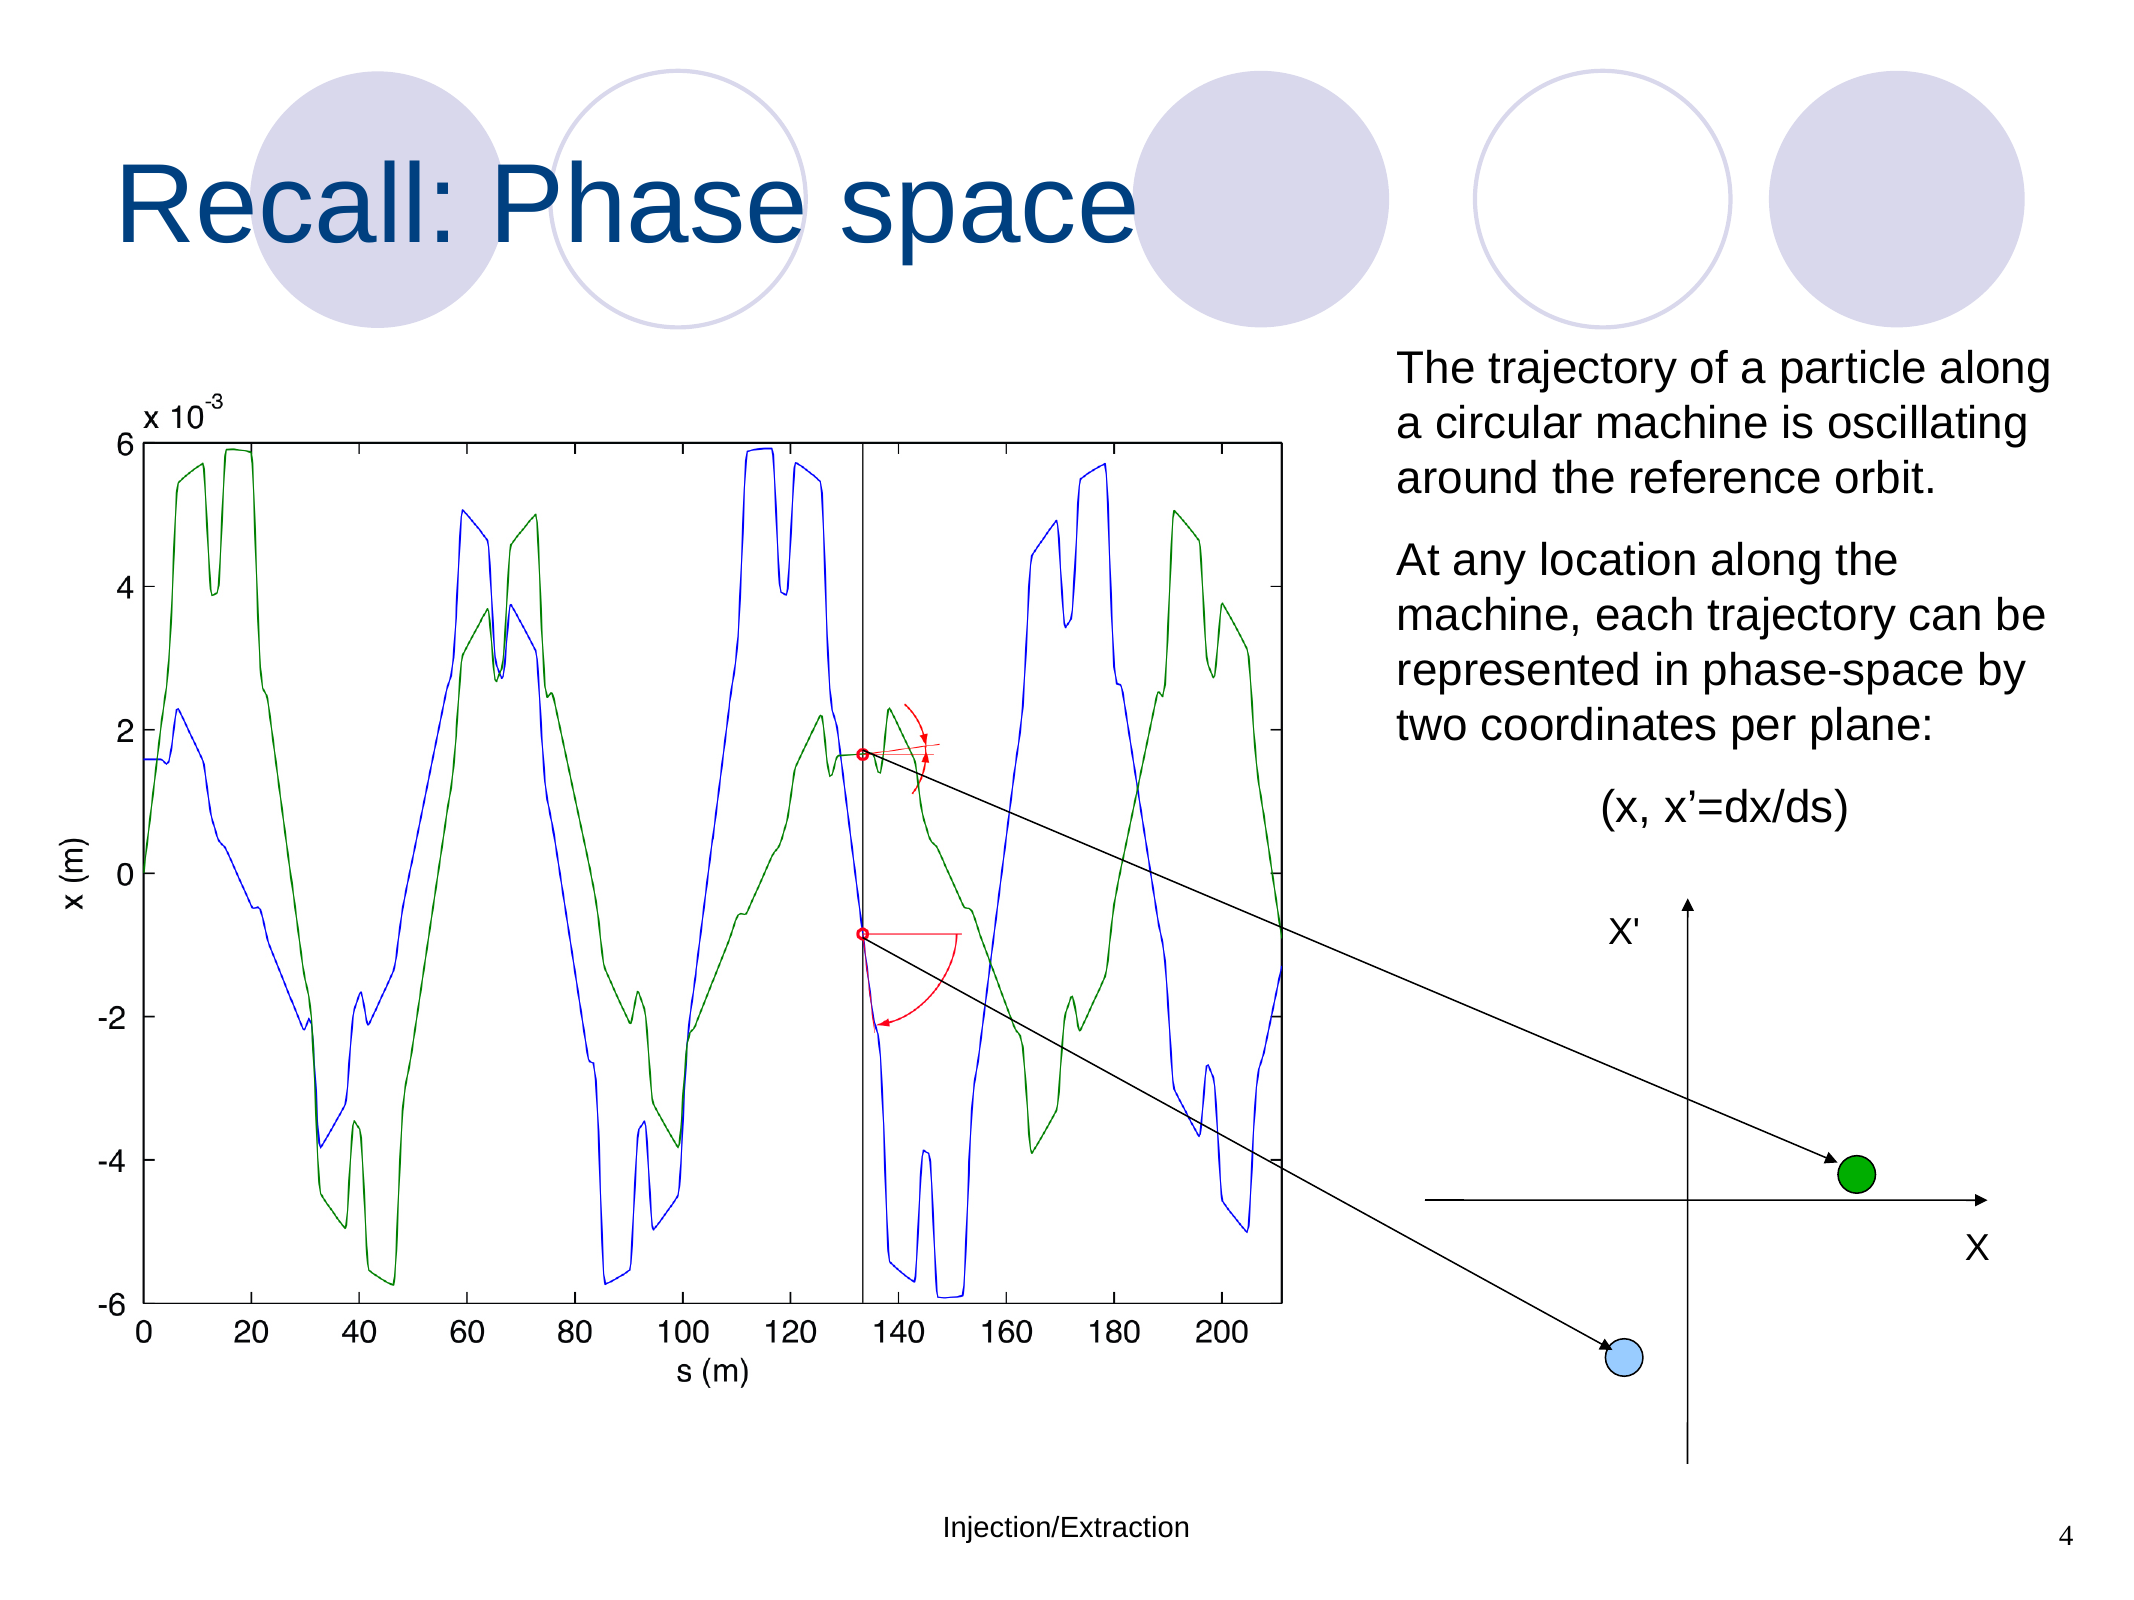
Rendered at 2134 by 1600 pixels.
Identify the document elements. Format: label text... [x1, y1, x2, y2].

text_box [1837, 1155, 1876, 1194]
text_box X [1950, 1215, 2005, 1313]
text_box X' [1593, 900, 1656, 960]
picture [31, 357, 1335, 1406]
text_box The trajectory of a particle along a circular machine is oscillating around the reference orbit. At any location along the machine, each trajectory can be represented in phase-space by two coordinates per plane: (x, x’=dx/ds) [1387, 337, 2063, 863]
title Recall: Phase space [106, 21, 2028, 374]
text_box [1605, 1338, 1643, 1377]
